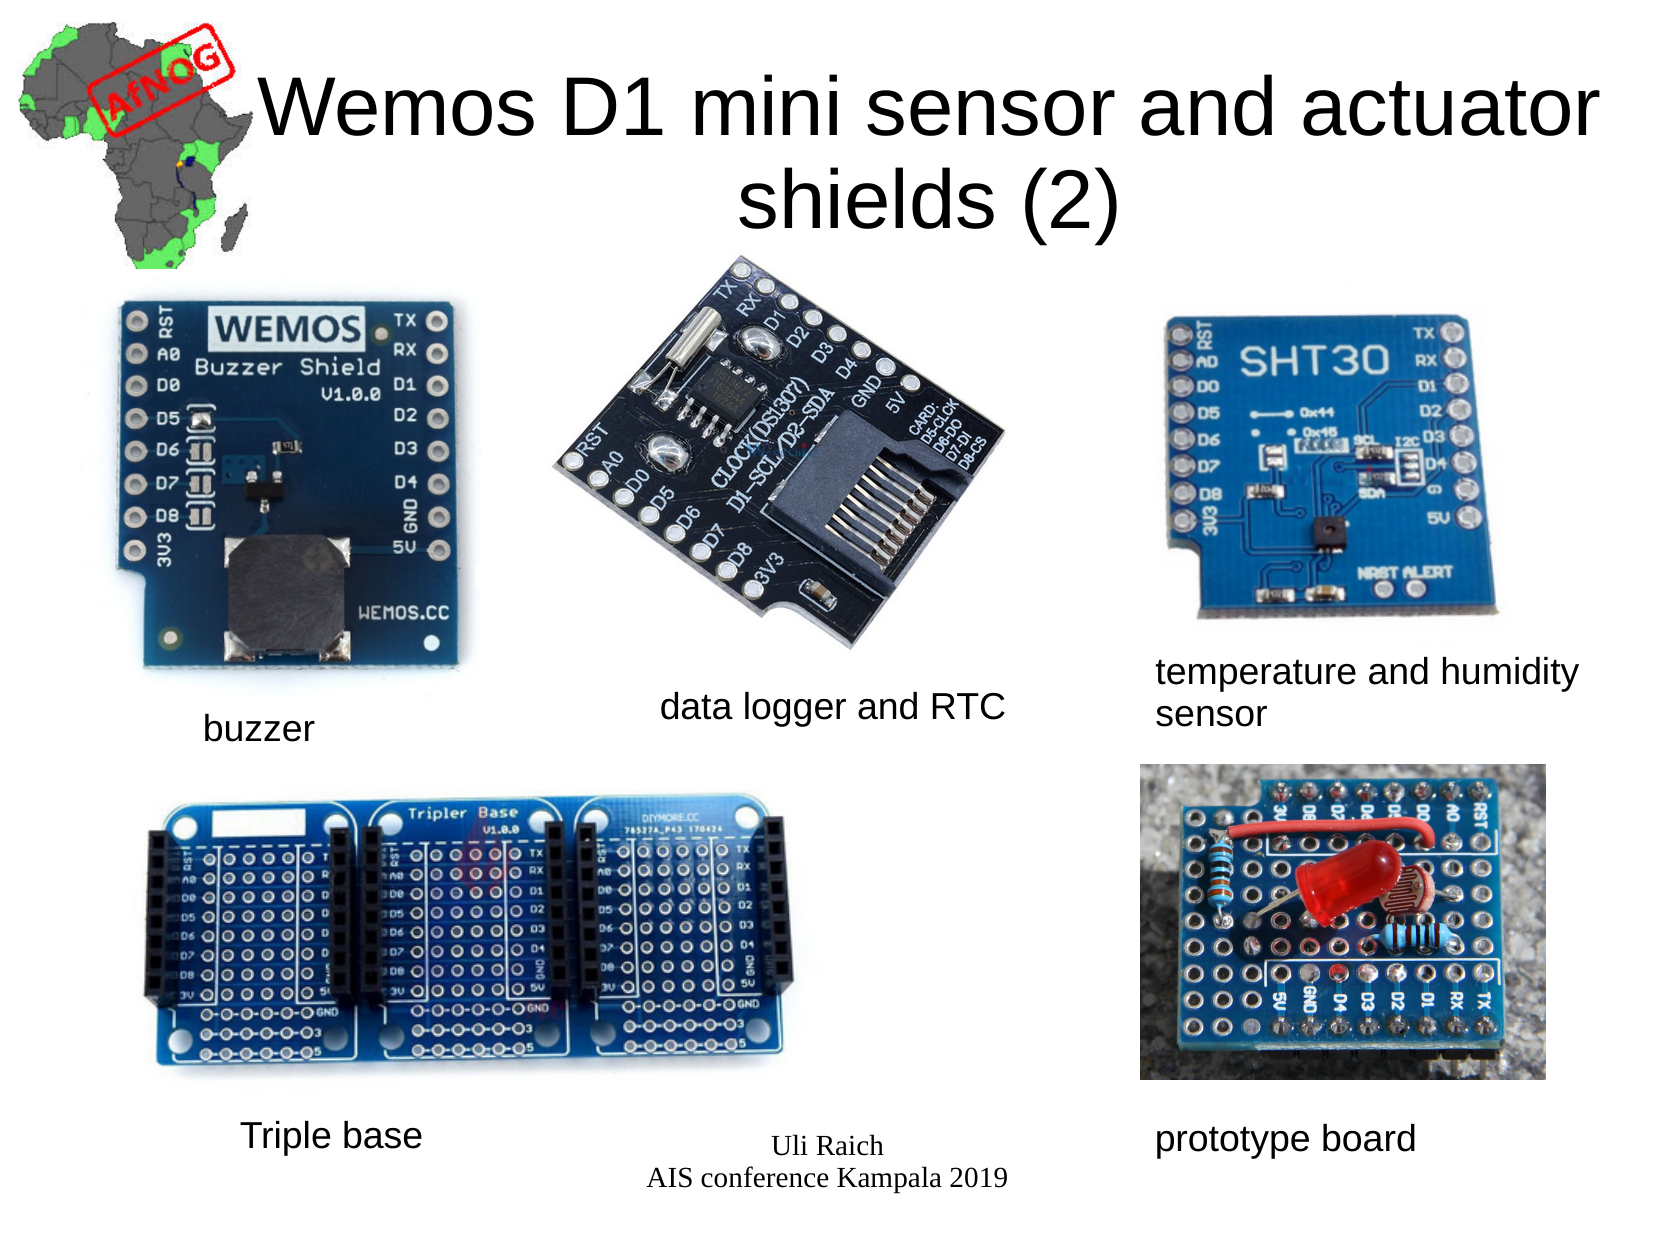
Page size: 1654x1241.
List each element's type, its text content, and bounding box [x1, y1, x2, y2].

picture [115, 754, 852, 1132]
text_box Triple base [225, 1106, 439, 1186]
text_box temperature and humidity sensor [1140, 643, 1606, 743]
picture [1140, 764, 1546, 1081]
text_box prototype board [1140, 1110, 1432, 1167]
picture [526, 239, 1023, 661]
picture [9, 0, 481, 701]
picture [1125, 284, 1538, 644]
text_box buzzer [188, 700, 331, 758]
text_box data logger and RTC [645, 678, 1022, 736]
title Wemos D1 mini sensor and actuator shields (2) [240, 49, 1621, 257]
